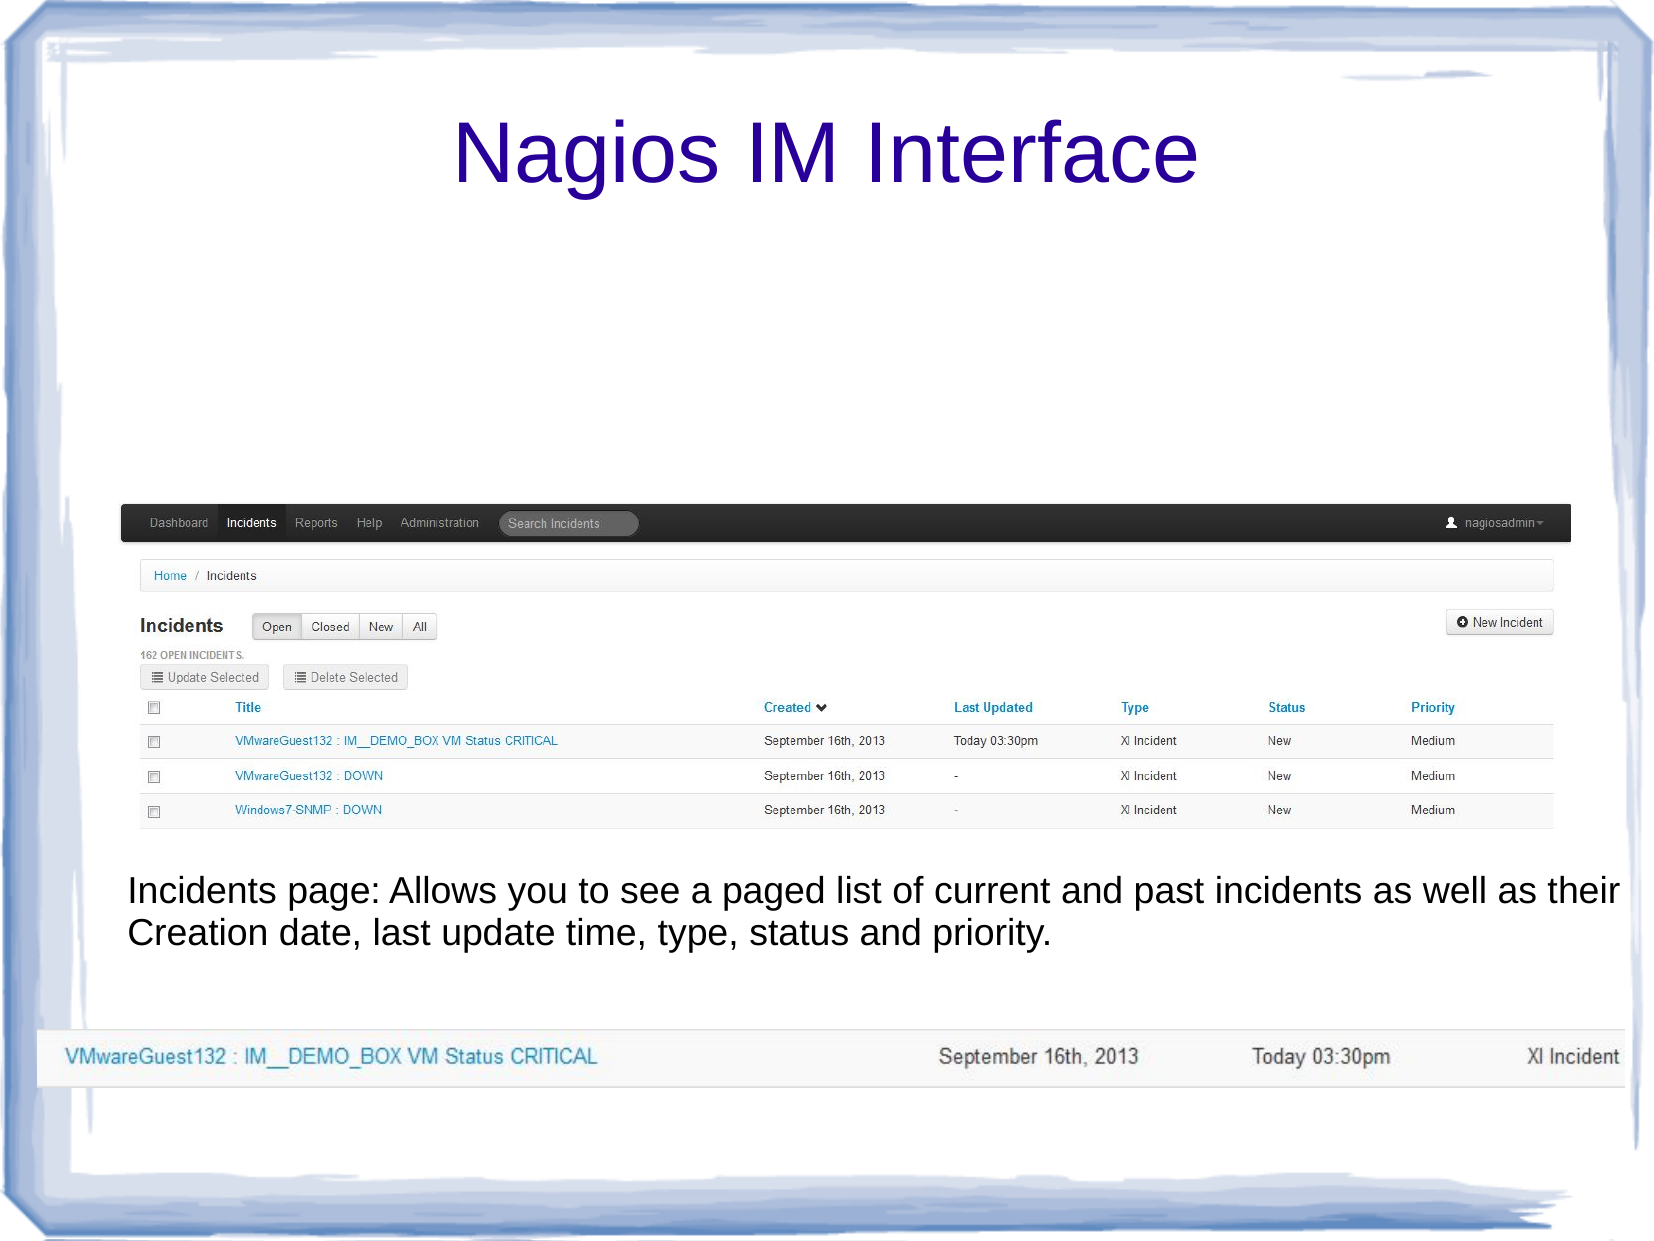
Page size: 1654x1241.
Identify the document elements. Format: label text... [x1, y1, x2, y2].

title Nagios IM Interface [82, 49, 1571, 257]
text_box Incidents page: Allows you to see a paged list of current and past incidents as well as their Creation date, last update time, type, status and priority. [112, 862, 1635, 962]
picture [0, 0, 1654, 1241]
